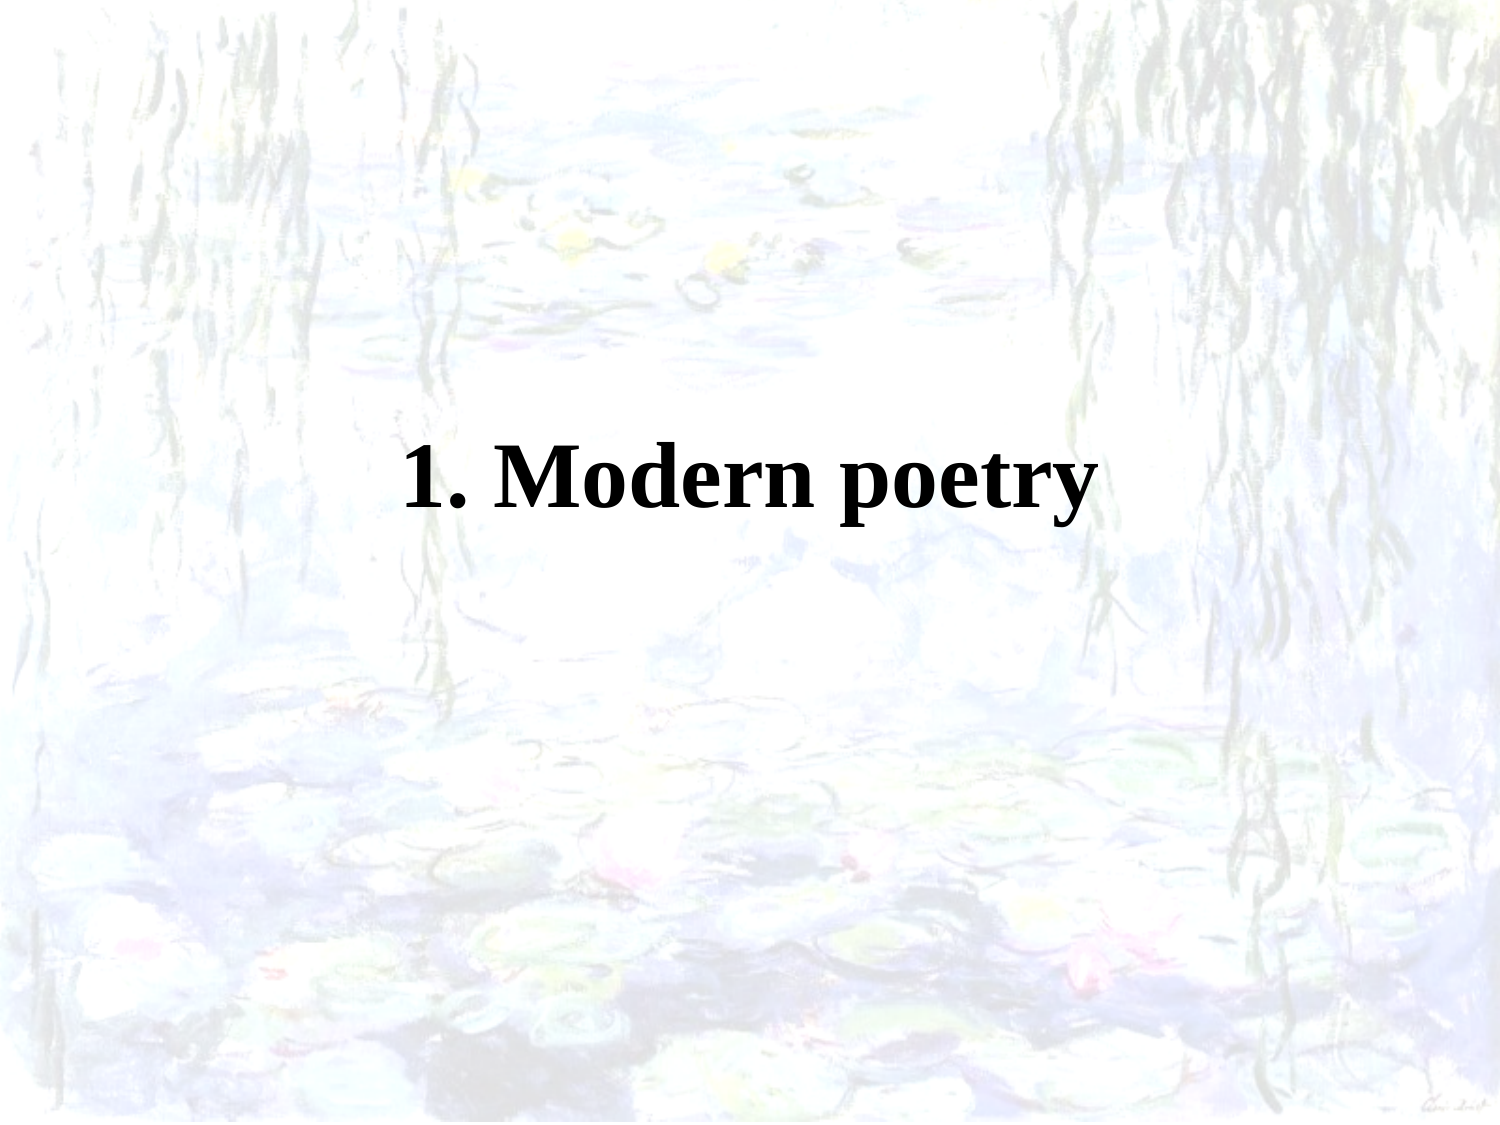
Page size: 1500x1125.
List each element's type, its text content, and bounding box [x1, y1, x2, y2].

picture [0, 0, 1500, 1122]
title 1. Modern poetry [112, 349, 1388, 591]
